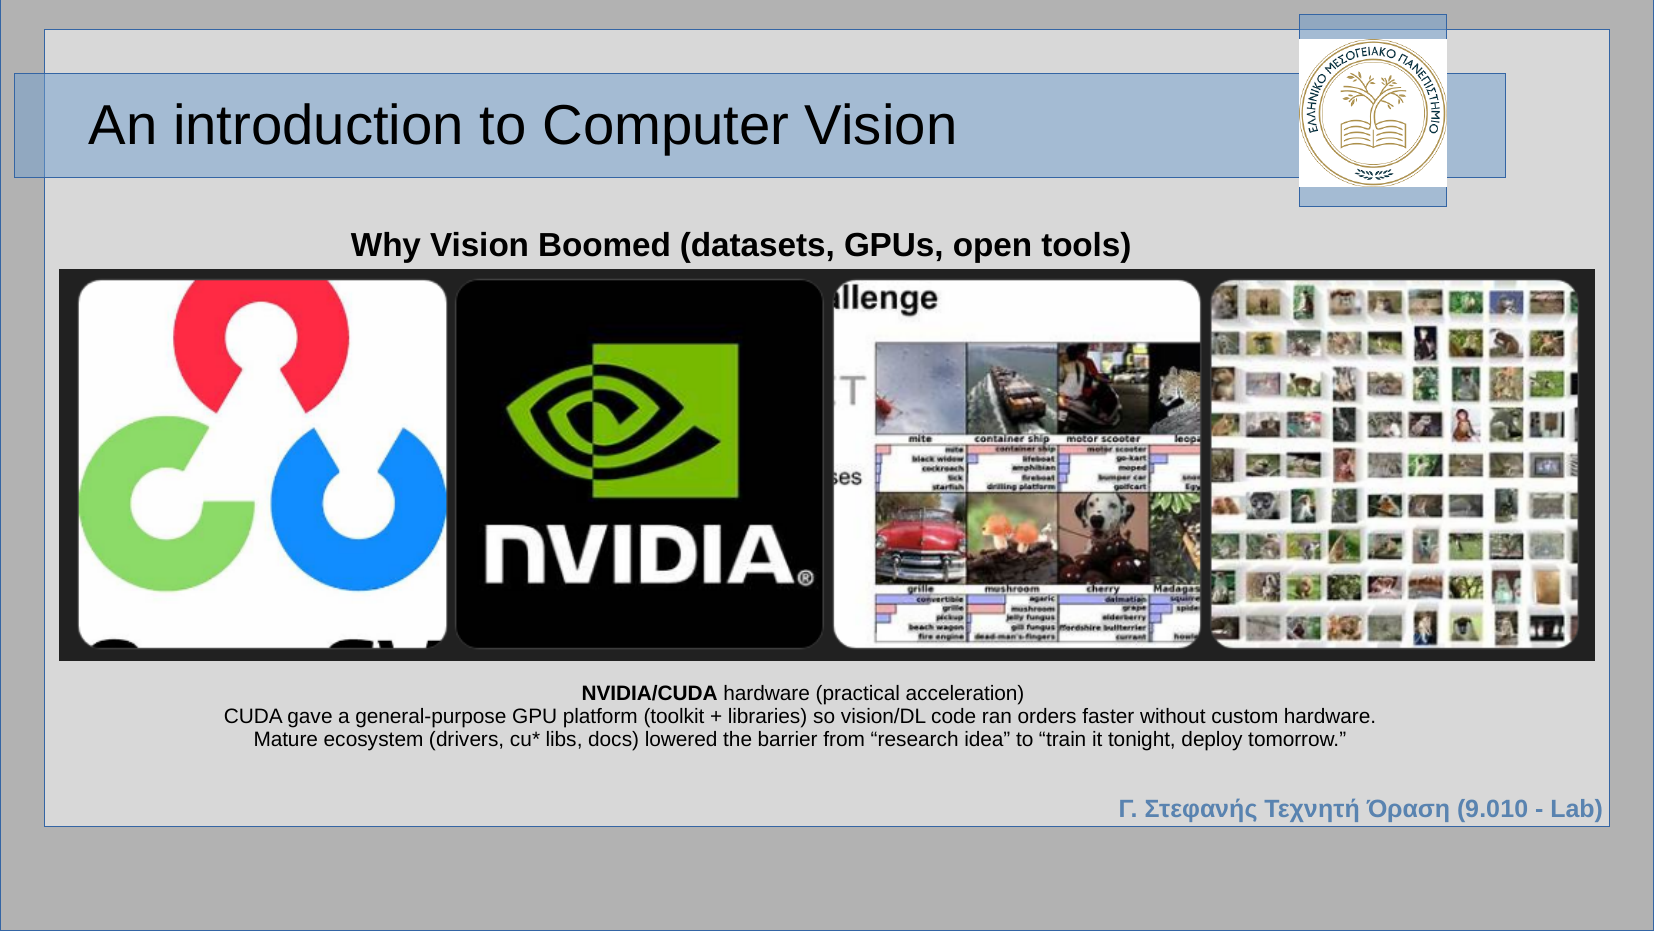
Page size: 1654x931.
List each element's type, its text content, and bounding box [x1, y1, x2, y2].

title An introduction to Computer Vision [88, 73, 1299, 178]
title An introduction to Computer Vision [1447, 73, 1506, 178]
picture [1299, 39, 1447, 187]
text_box NVIDIA/CUDA hardware (practical acceleration) CUDA gave a general-purpose GPU platform (toolkit + libraries) so vision/DL code ran orders faster without custom hardware. Mature ecosystem (drivers, cu* libs, docs) lowered the barrier from “research idea” to “train it tonight, deploy tomorrow.” [70, 661, 1536, 759]
picture [59, 269, 1595, 661]
text_box Γ. Στεφανής Τεχνητή Όραση (9.010 - Lab) [1092, 772, 1630, 844]
text_box Why Vision Boomed (datasets, GPUs, open tools) [66, 200, 1418, 269]
